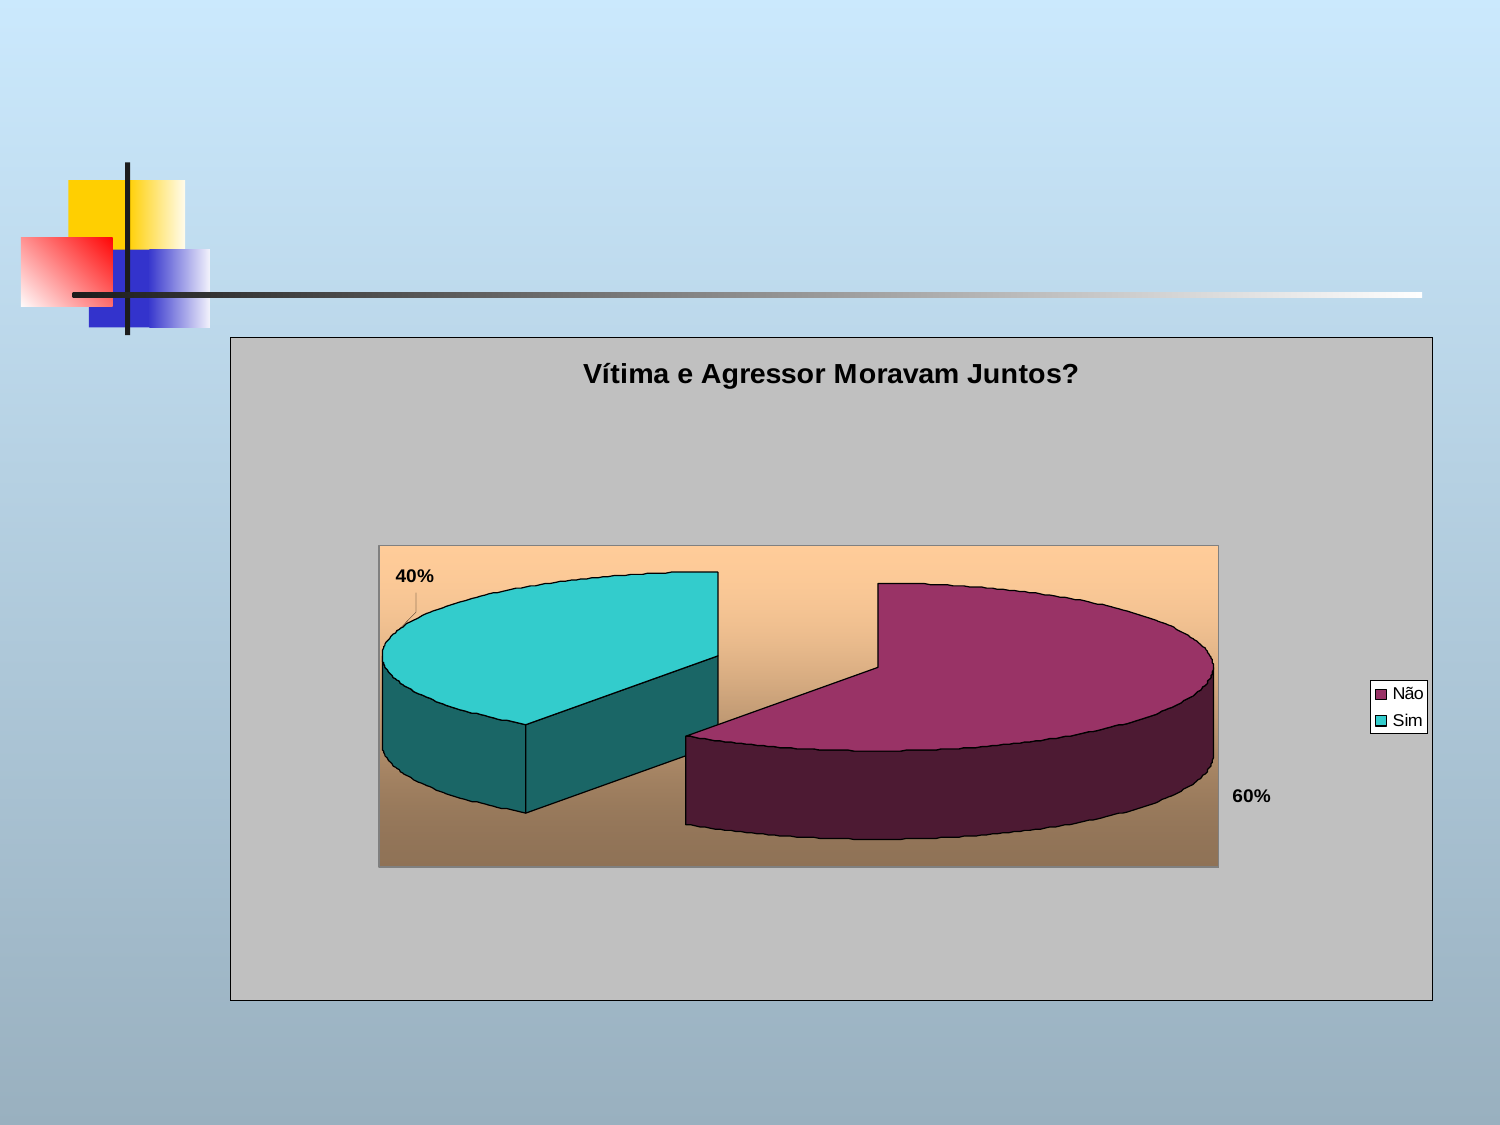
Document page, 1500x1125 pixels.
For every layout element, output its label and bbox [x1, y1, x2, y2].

chart [223, 331, 1440, 1007]
